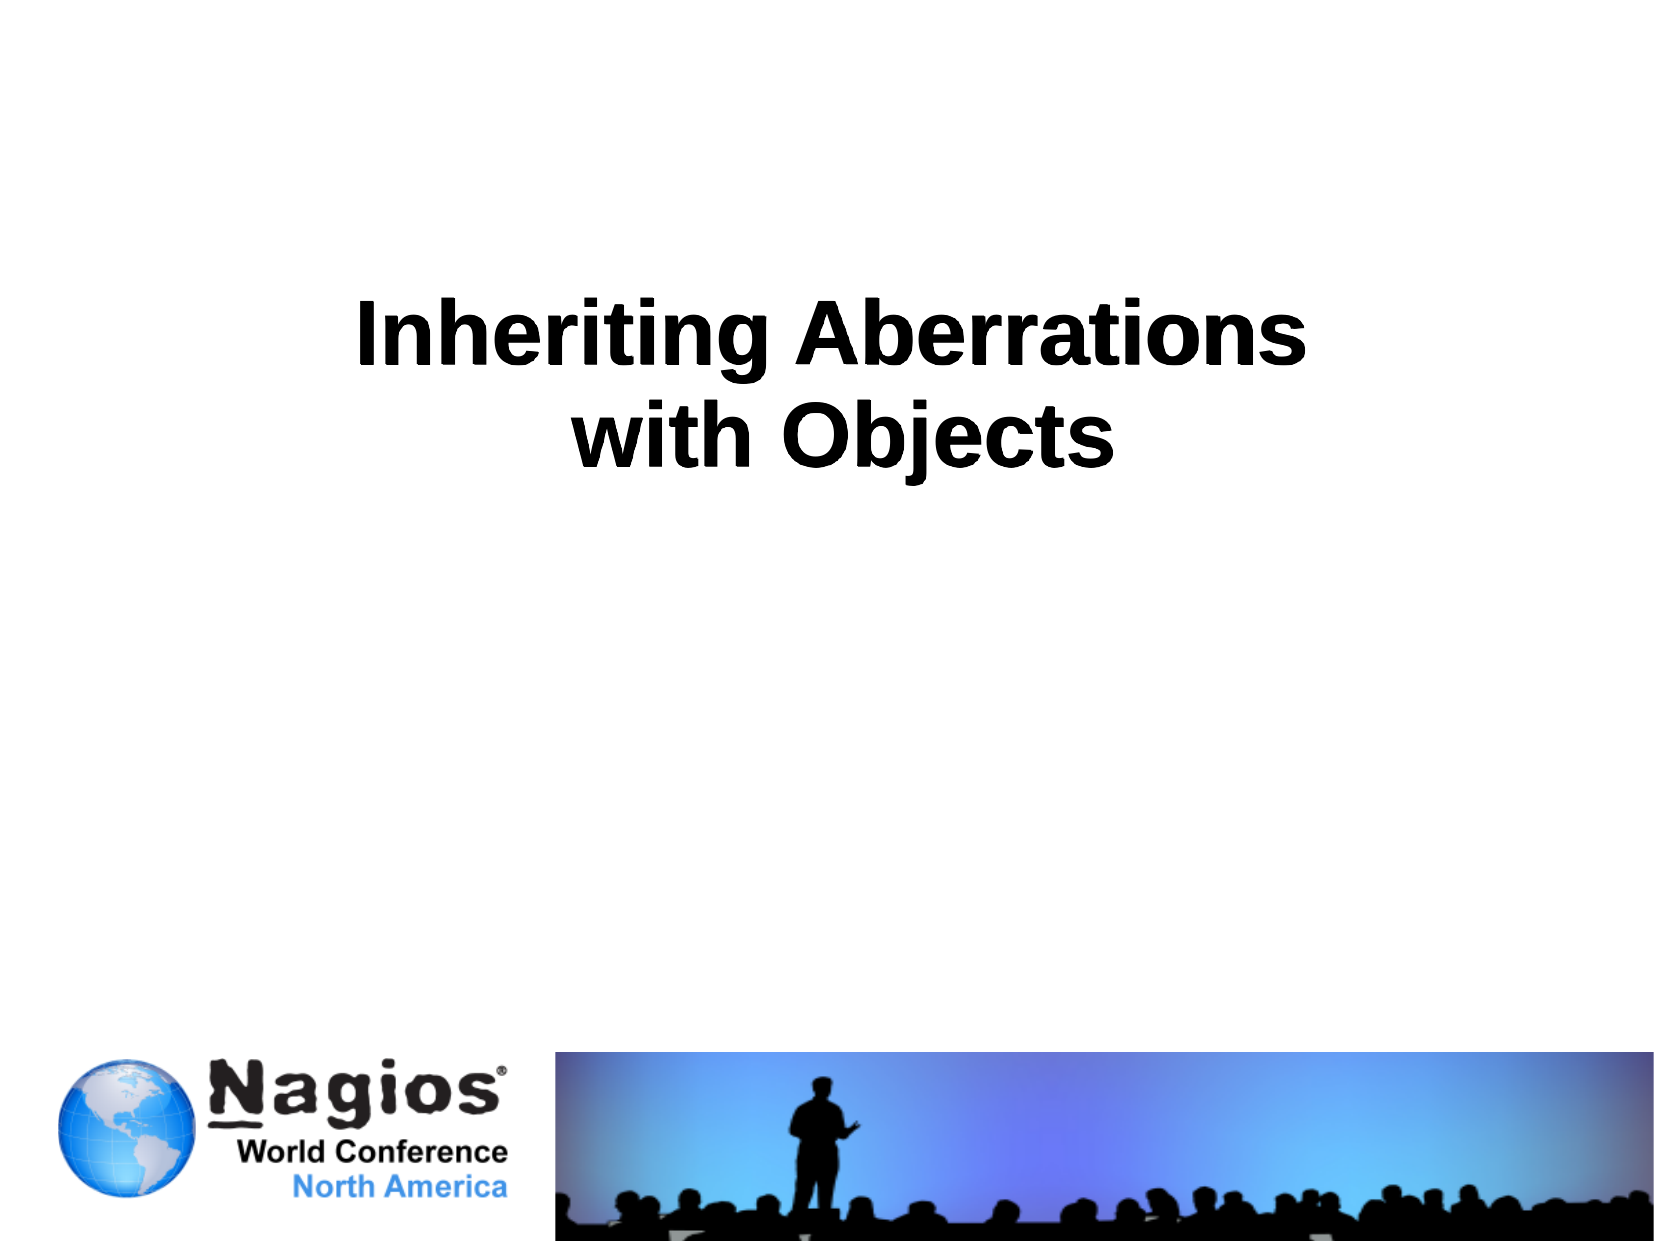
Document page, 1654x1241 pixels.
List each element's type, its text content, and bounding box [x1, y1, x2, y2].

picture [555, 1052, 1654, 1241]
title Inheriting Aberrations with Objects [87, 280, 1576, 488]
picture [58, 1058, 509, 1228]
